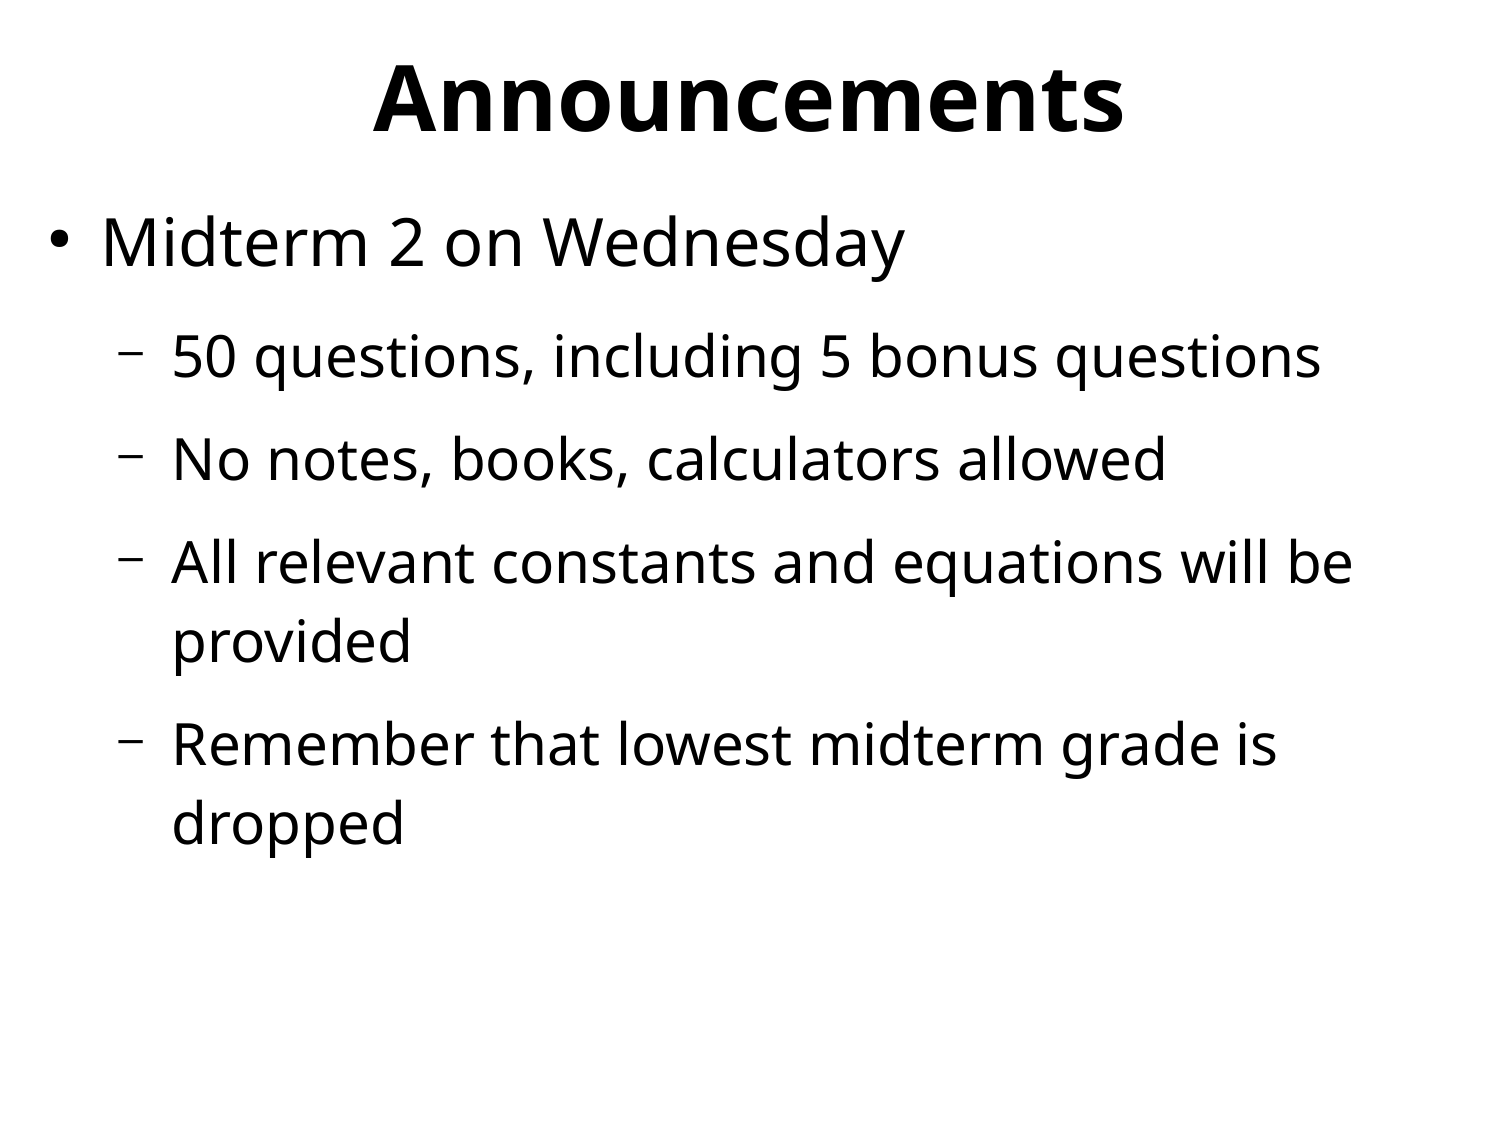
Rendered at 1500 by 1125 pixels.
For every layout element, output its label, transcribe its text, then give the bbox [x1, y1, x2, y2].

list Midterm 2 on Wednesday 50 questions, including 5 bonus questions No notes, books, calculators allowed All relevant constants and equations will be provided Remember that lowest midterm grade is dropped [30, 195, 1471, 1125]
title Announcements [30, 42, 1471, 150]
